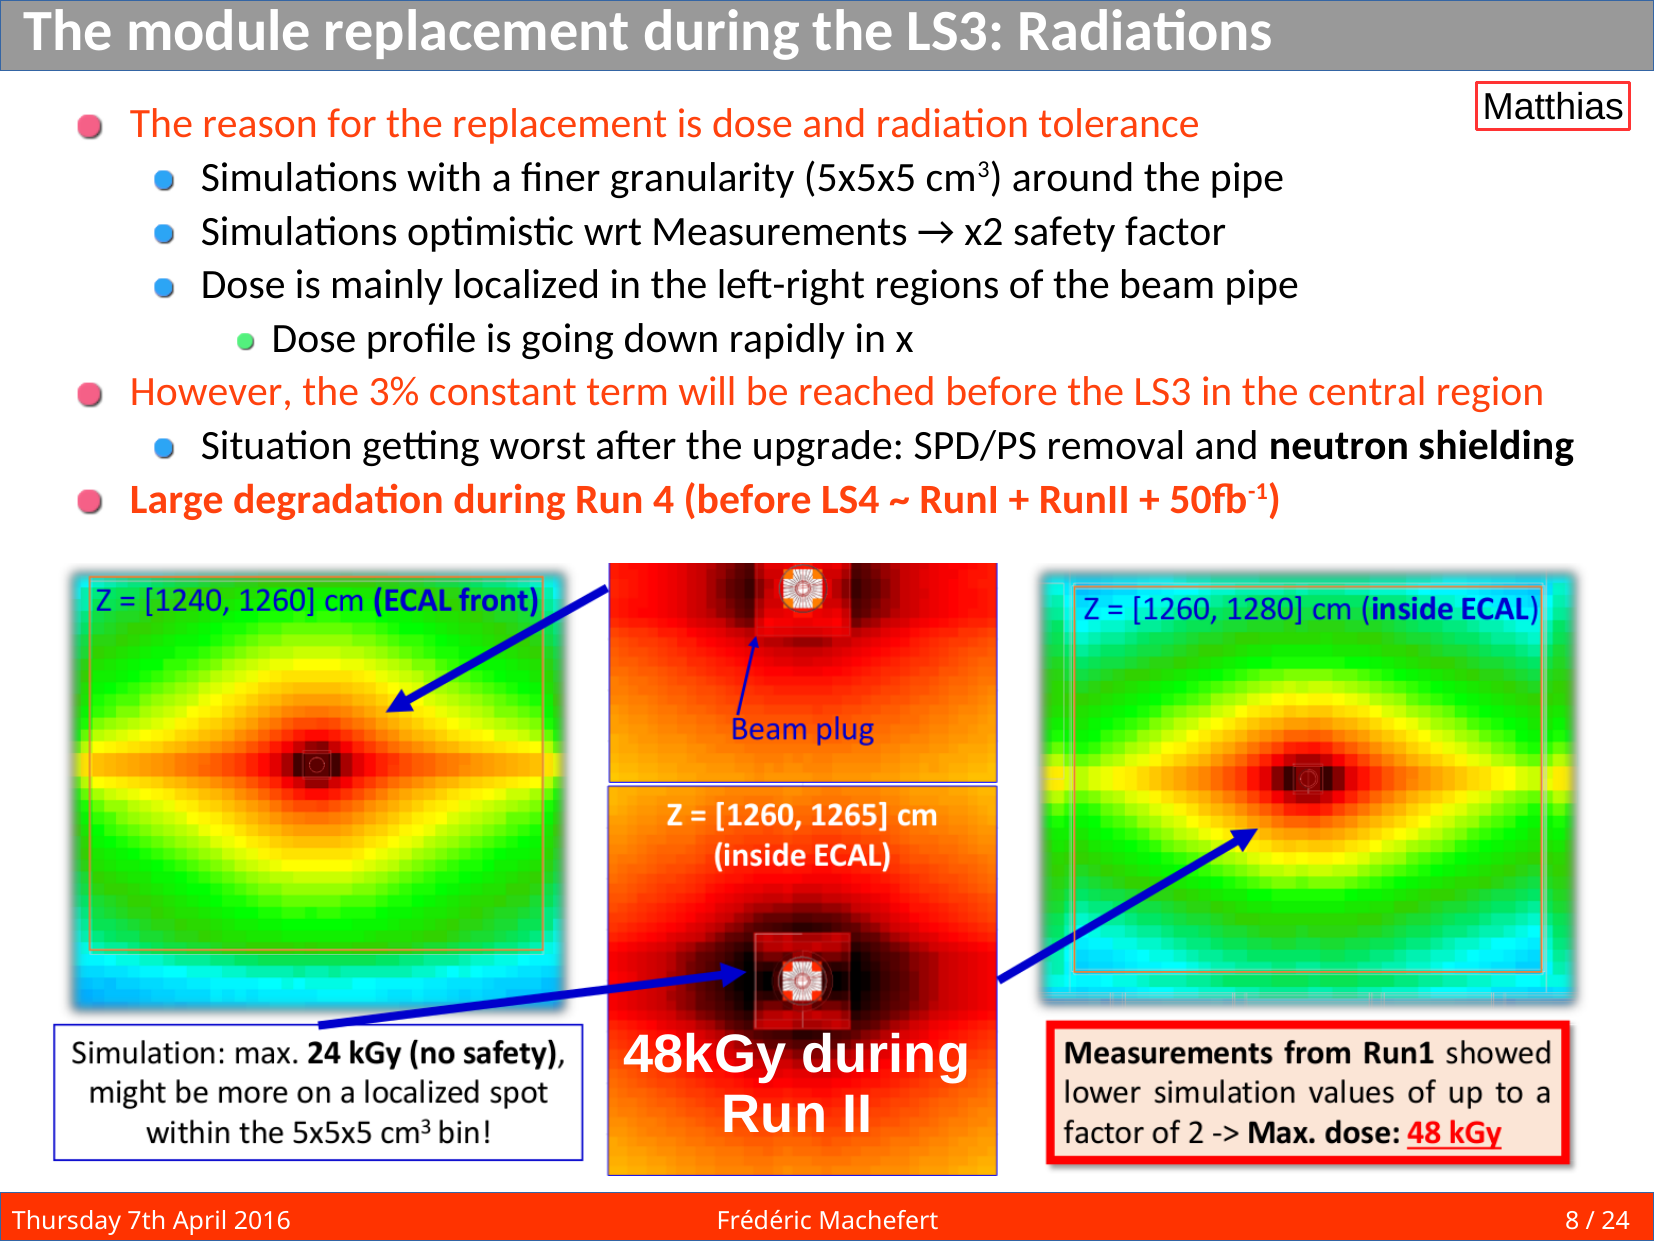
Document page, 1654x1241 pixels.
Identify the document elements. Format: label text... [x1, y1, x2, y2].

text_box 48kGy during Run II [608, 1015, 987, 1213]
text_box Matthias [1476, 82, 1630, 130]
picture [47, 563, 1595, 1176]
list The reason for the replacement is dose and radiation tolerance Simulations with a finer granularity (5x5x5 cm3) around the pipe Simulations optimistic wrt Measurements → x2 safety factor Dose is mainly localized in the left-right regions of the beam pipe Dose profile is going down rapidly in x However, the 3% constant term will be reached before the LS3 in the central region Situation getting worst after the upgrade: SPD/PS removal and neutron shielding Large degradation during Run 4 (before LS4 ~ RunI + RunII + 50fb-1) [59, 106, 1595, 563]
title The module replacement during the LS3: Radiations [23, 0, 1630, 71]
